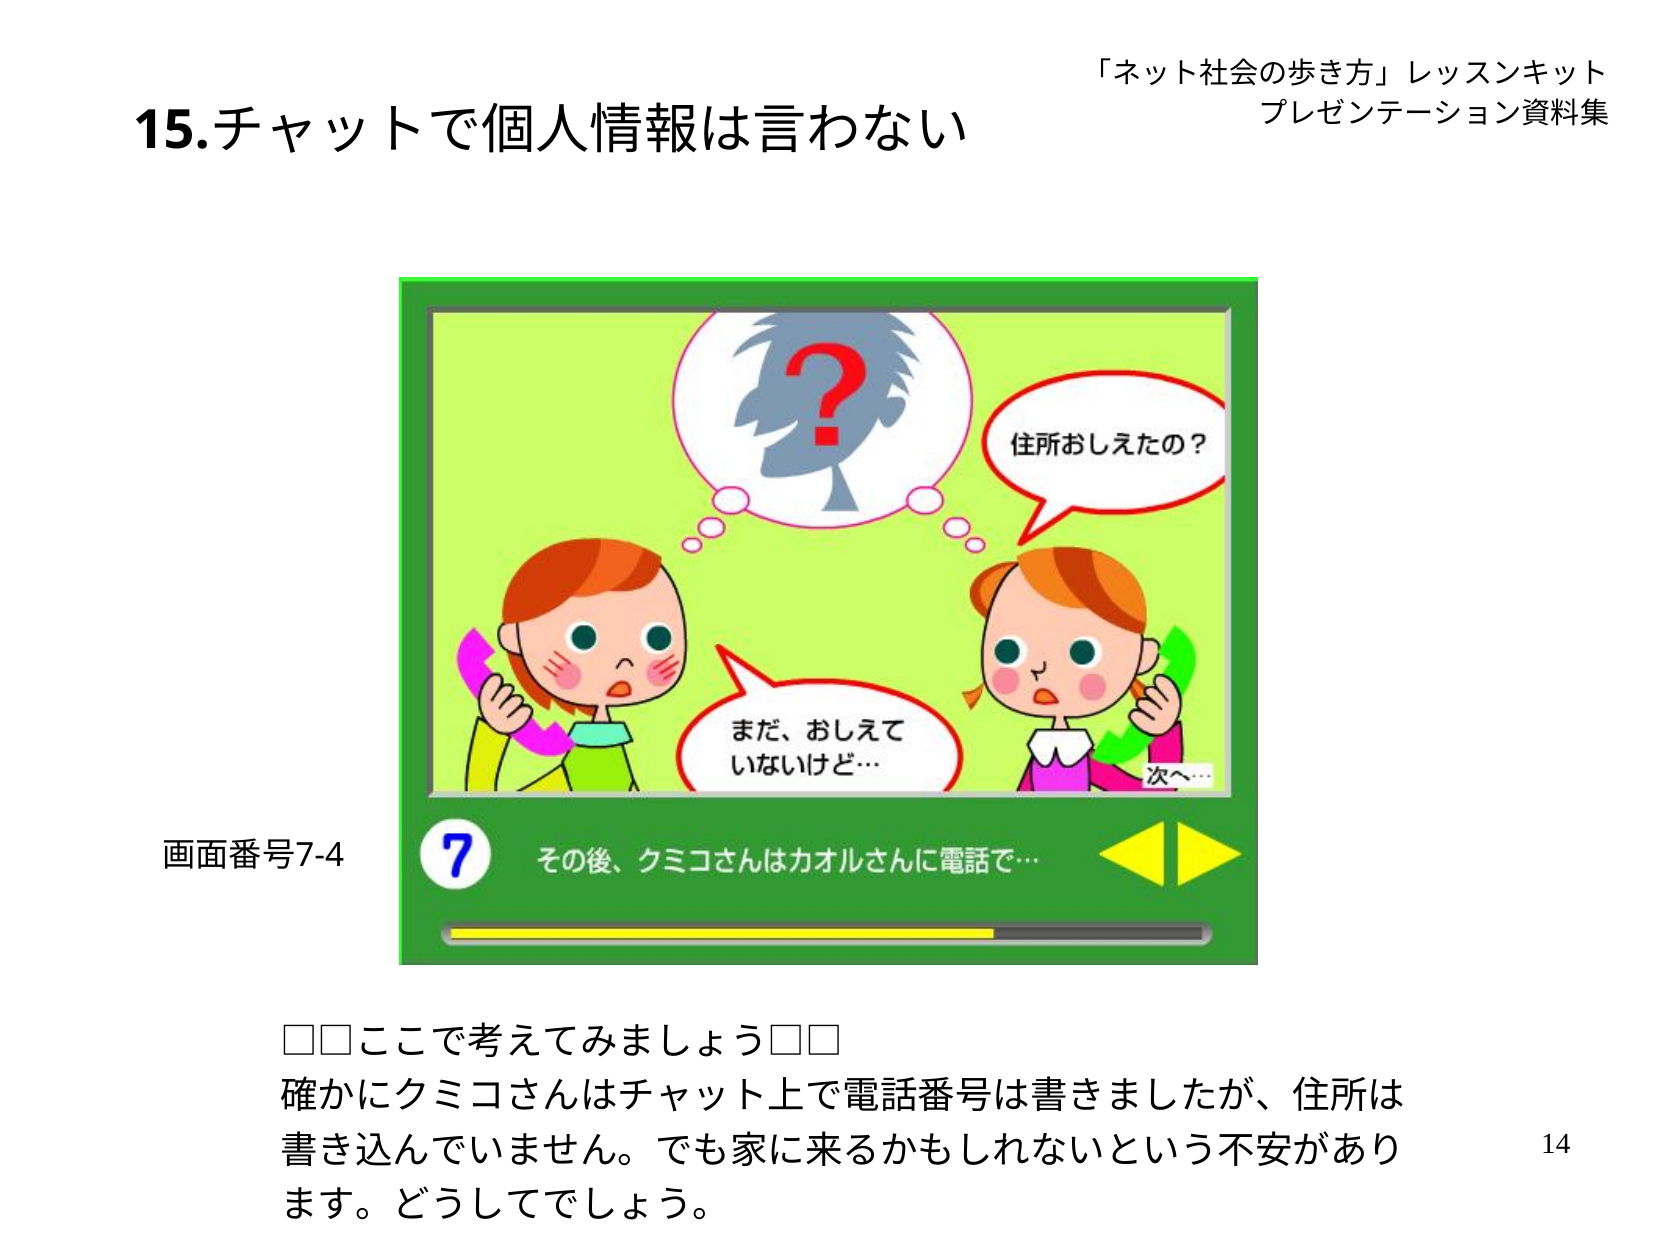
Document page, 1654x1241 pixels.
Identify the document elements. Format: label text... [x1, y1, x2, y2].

text_box 「ネット社会の歩き方」レッスンキット プレゼンテーション資料集 [1062, 44, 1625, 139]
text_box □□ここで考えてみましょう□□ 確かにクミコさんはチャット上で電話番号は書きましたが、住所は書き込んでいません。でも家に来るかもしれないという不安があります。どうしてでしょう。 [265, 1003, 1447, 1236]
picture [399, 277, 1258, 965]
text_box 画面番号7-4 [147, 826, 384, 882]
text_box 15.チャットで個人情報は言わない [118, 88, 1241, 169]
